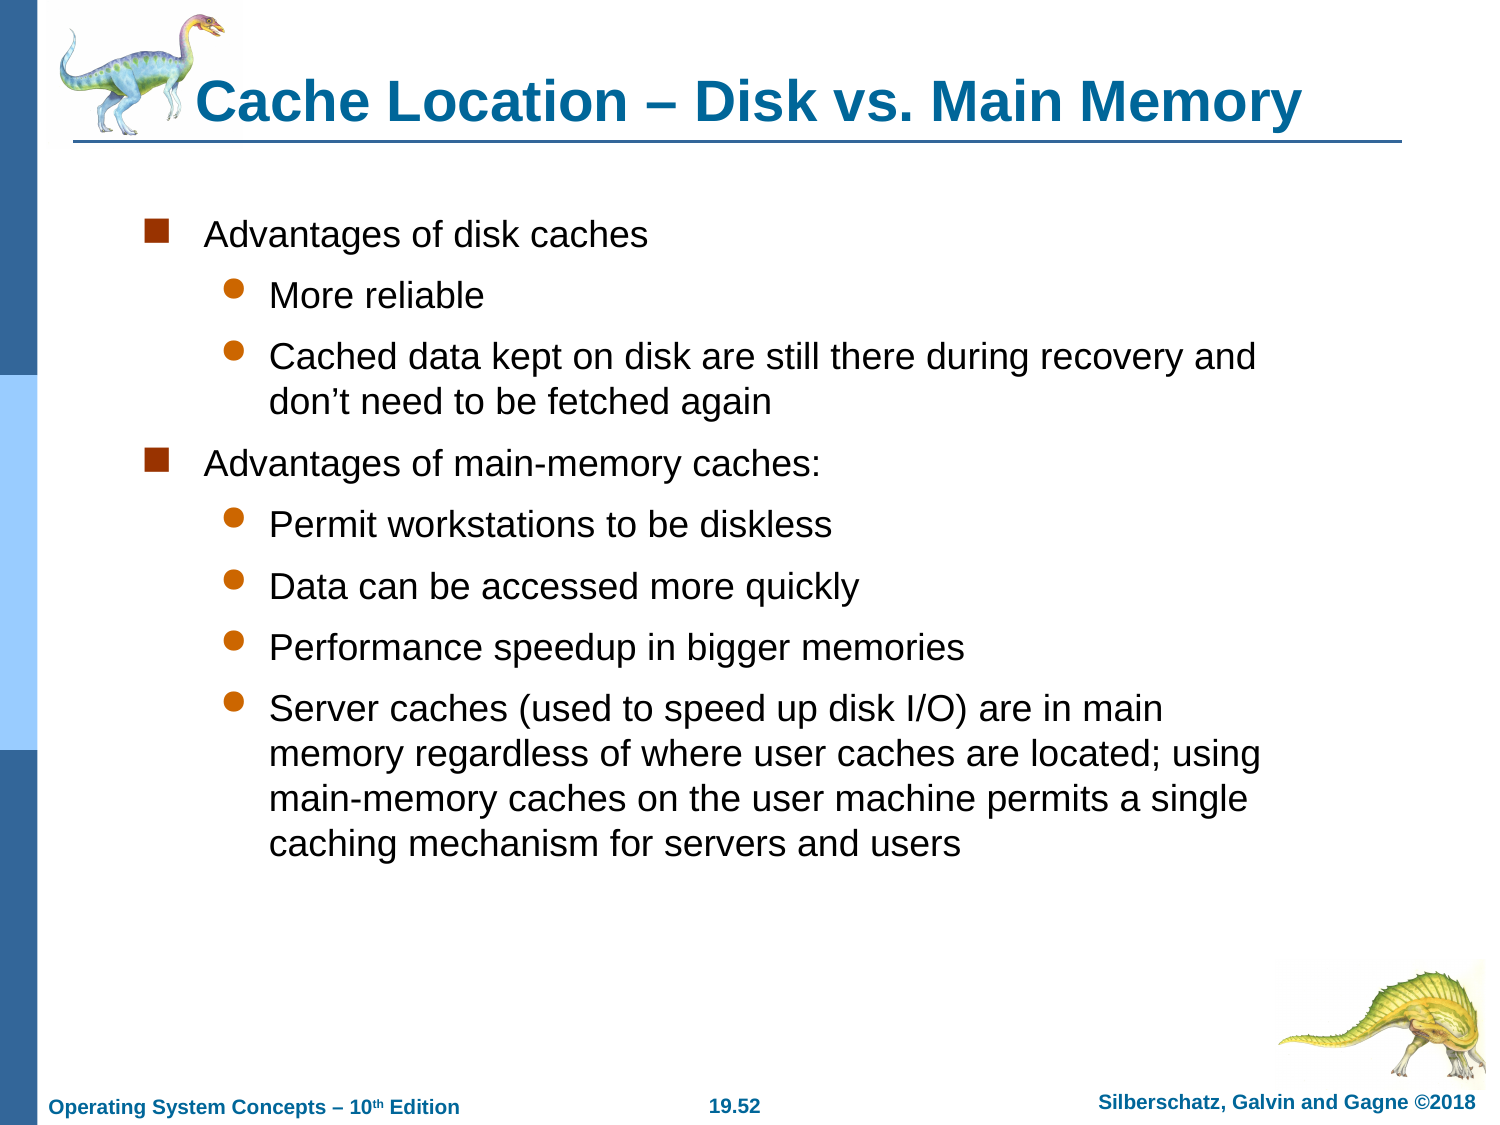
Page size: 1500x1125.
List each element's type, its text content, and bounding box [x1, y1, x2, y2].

picture [46, 0, 243, 149]
picture [1415, 1094, 1423, 1099]
title Cache Location – Disk vs. Main Memory [75, 45, 1426, 141]
list Advantages of disk caches More reliable Cached data kept on disk are still there during recovery and don’t need to be fetched again Advantages of main-memory caches: Permit workstations to be diskless Data can be accessed more quickly Performance speedup in bigger memories Server caches (used to speed up disk I/O) are in main memory regardless of where user caches are located; using main-memory caches on the user machine permits a single caching mechanism for servers and users [132, 202, 1301, 946]
picture [1275, 959, 1486, 1090]
